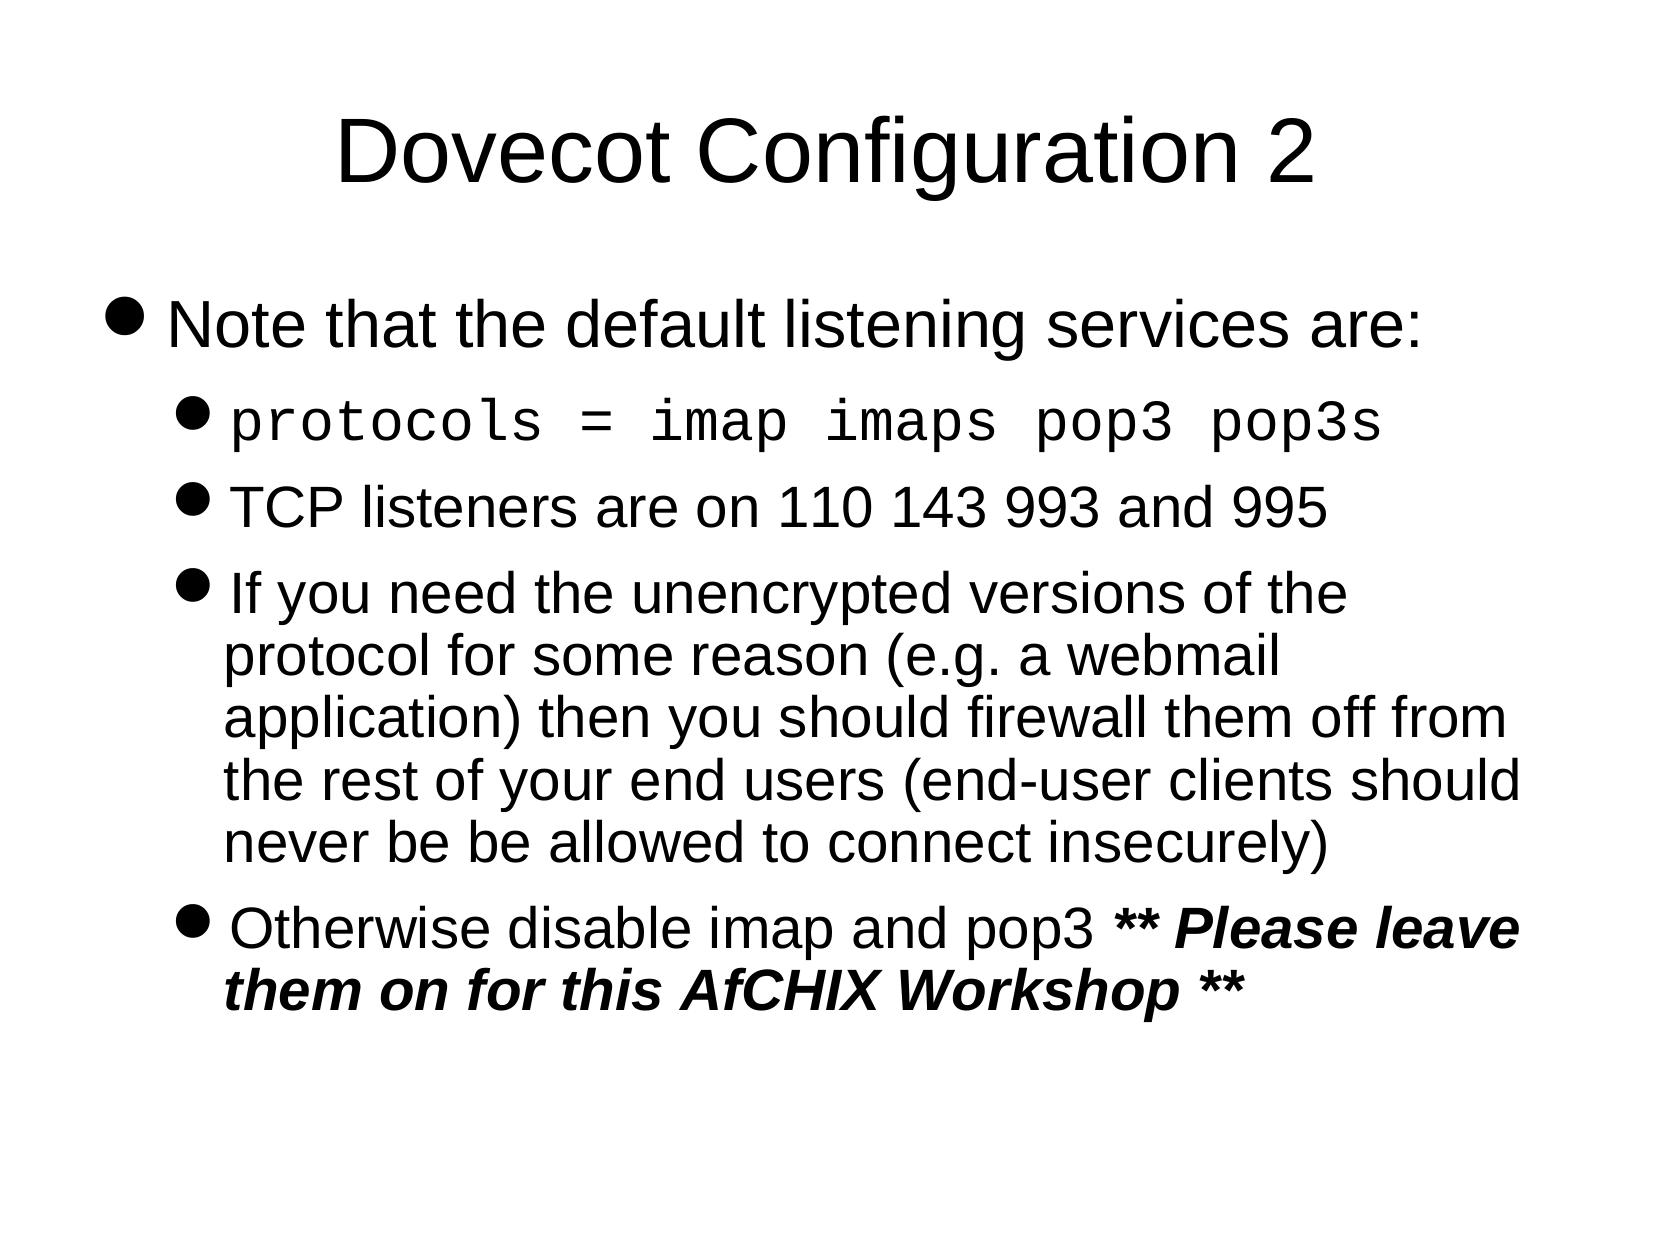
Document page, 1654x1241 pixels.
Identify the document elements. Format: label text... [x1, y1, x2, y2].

text_box Note that the default listening services are: protocols = imap imaps pop3 pop3s TCP listeners are on 110 143 993 and 995 If you need the unencrypted versions of the protocol for some reason (e.g. a webmail application) then you should firewall them off from the rest of your end users (end-user clients should never be be allowed to connect insecurely) Otherwise disable imap and pop3 ** Please leave them on for this AfCHIX Workshop ** [82, 290, 1571, 1109]
text_box Dovecot Configuration 2 [82, 56, 1571, 250]
